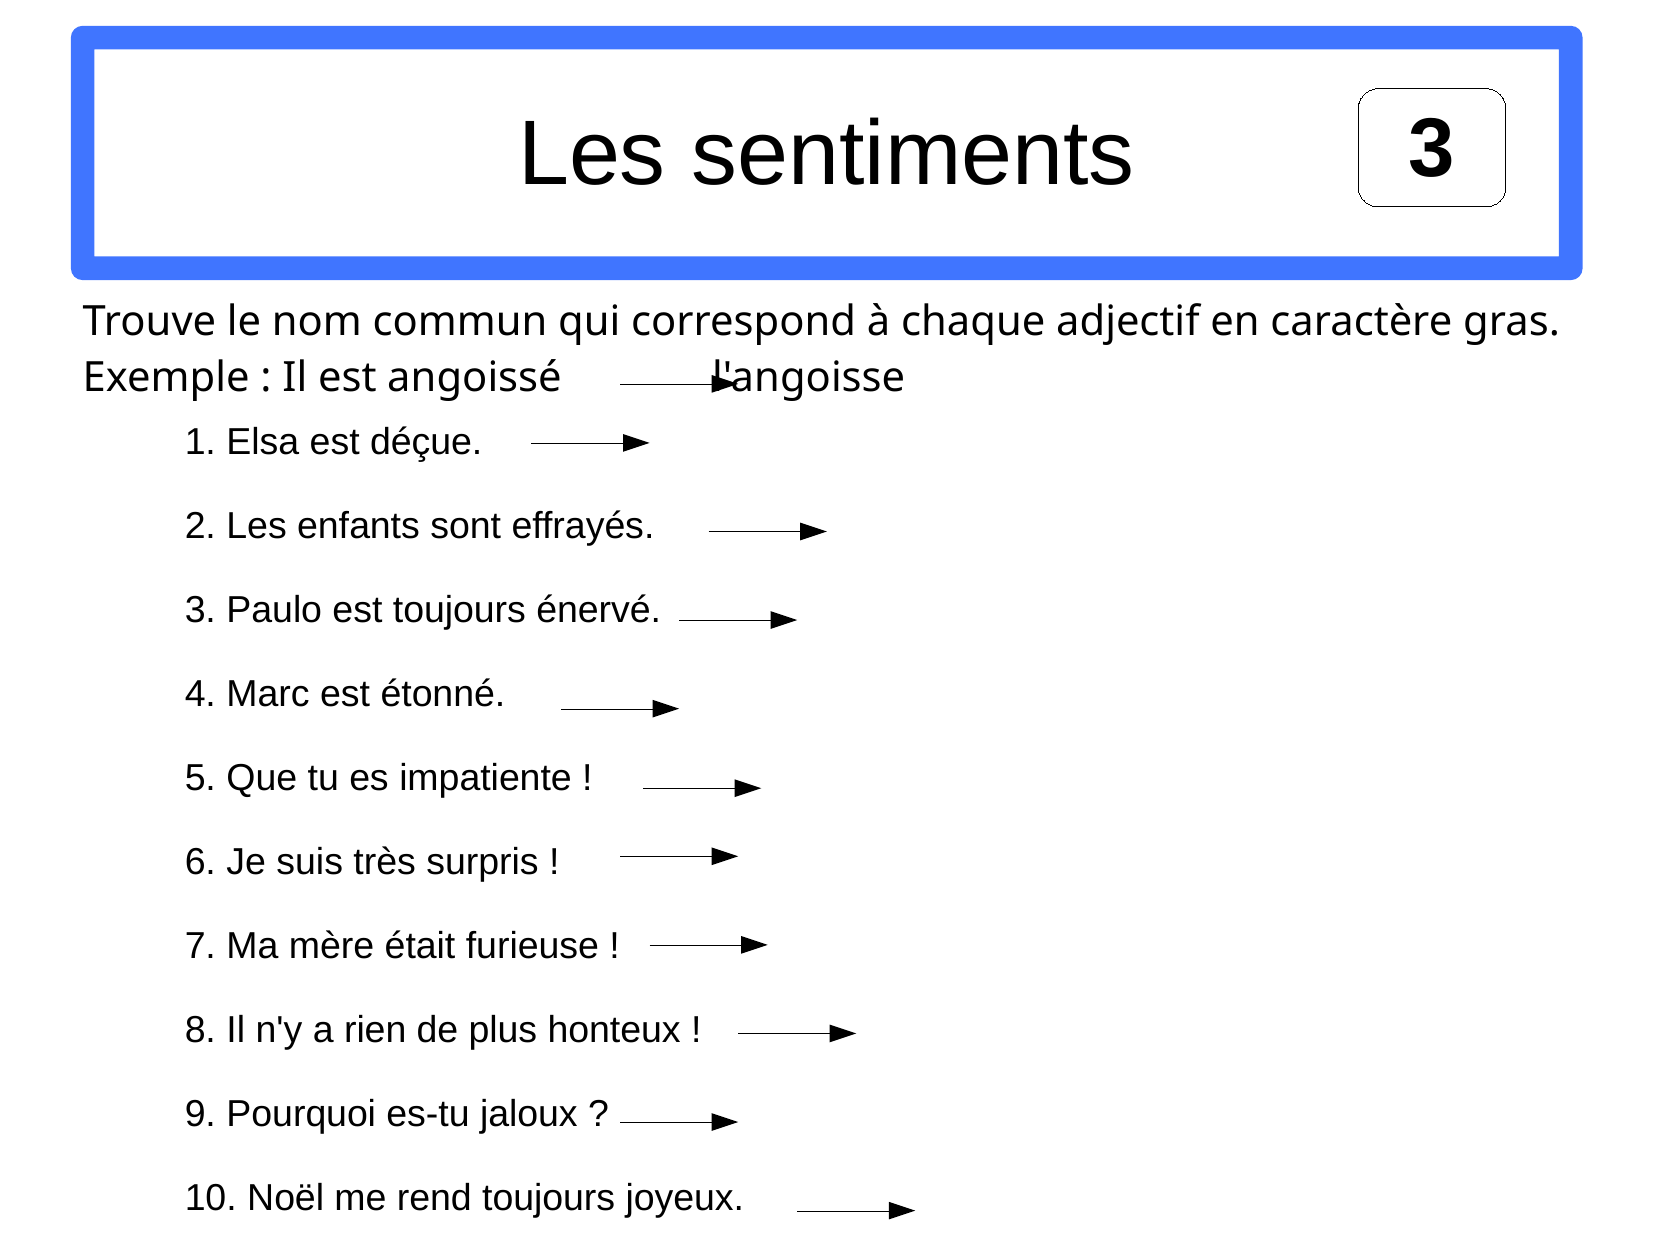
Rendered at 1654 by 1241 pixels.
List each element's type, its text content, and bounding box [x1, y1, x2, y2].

title Les sentiments [82, 37, 1571, 269]
subtitle Trouve le nom commun qui correspond à chaque adjectif en caractère gras. Exemple : Il est angoissé l'angoisse [82, 290, 1571, 1109]
text_box 3 [1358, 88, 1506, 207]
text_box 1. Elsa est déçue. 2. Les enfants sont effrayés. 3. Paulo est toujours énervé. 4. Marc est étonné. 5. Que tu es impatiente ! 6. Je suis très surpris ! 7. Ma mère était furieuse ! 8. Il n'y a rien de plus honteux ! 9. Pourquoi es-tu jaloux ? 10. Noël me rend toujours joyeux. 11. Aujourd'hui, je suis un peu triste. [170, 413, 798, 1241]
